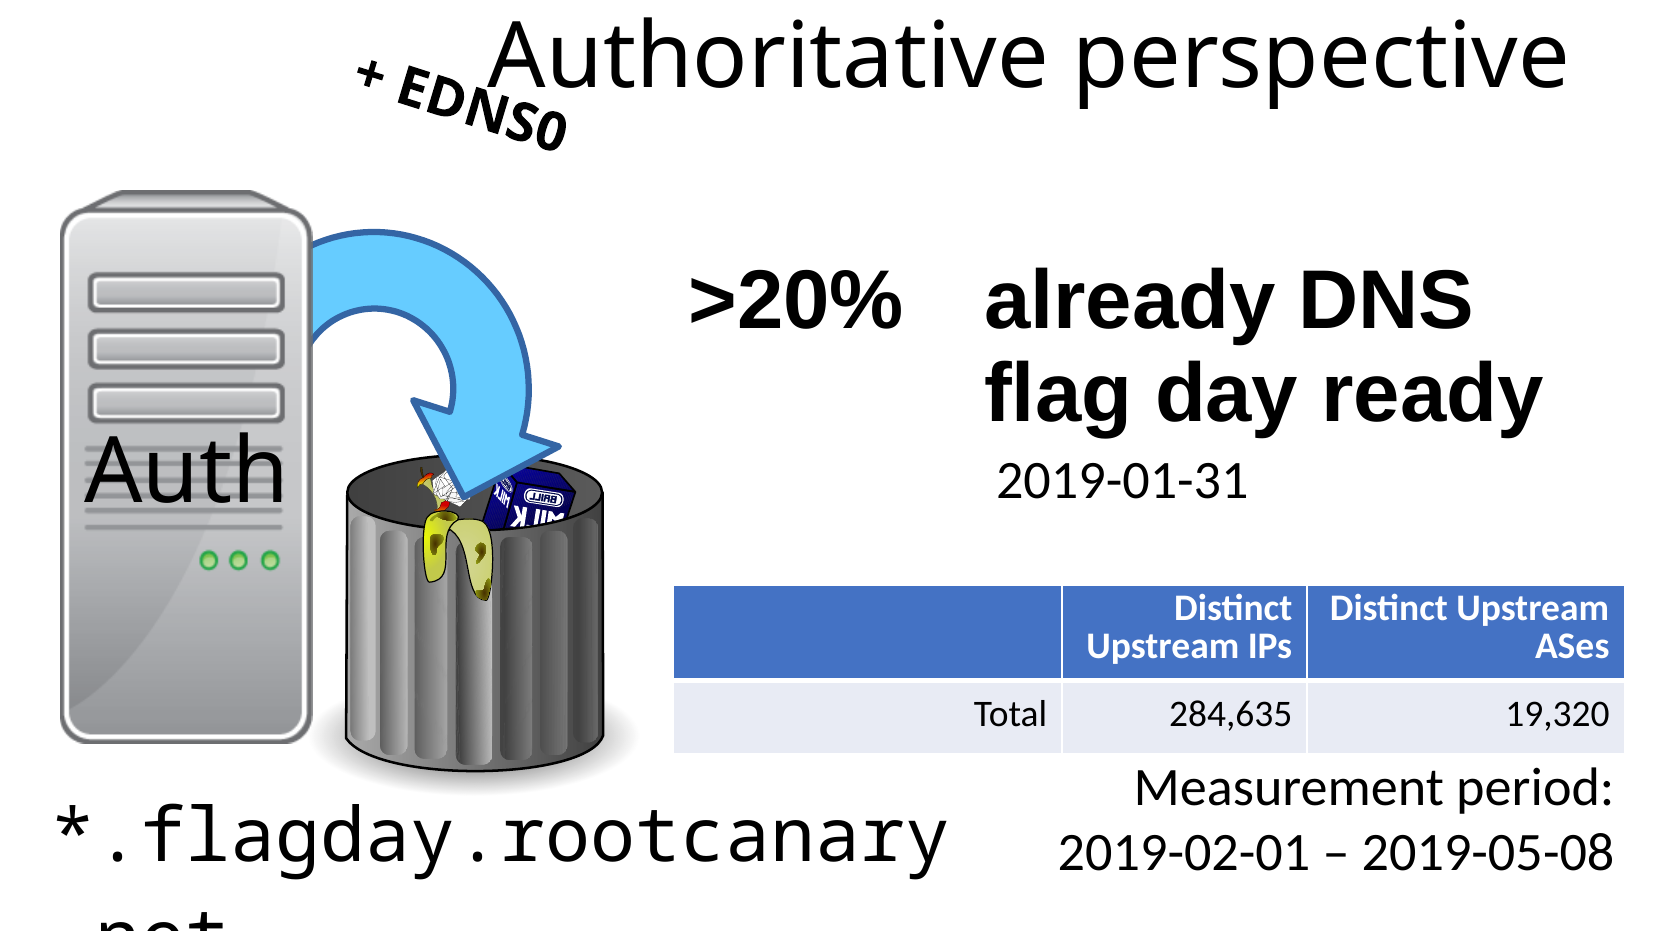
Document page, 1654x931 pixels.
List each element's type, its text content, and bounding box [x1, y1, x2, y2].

text_box Measurement period: 2019-02-01 – 2019-05-08 [980, 744, 1630, 889]
text_box *.flagday.rootcanary.net [35, 773, 981, 931]
table_header Distinct Upstream ASes [1308, 586, 1624, 678]
table_header Distinct Upstream IPs [1063, 633, 1306, 678]
text_box >20% already DNS flag day ready [674, 245, 1607, 633]
table_cell 19,320 [1308, 683, 1624, 744]
table_cell Total [674, 683, 1061, 753]
text_box 2019-01-31 [981, 450, 1288, 520]
title Authoritative perspective [82, 23, 1571, 207]
table_cell 284,635 [1063, 683, 1306, 744]
picture [60, 190, 646, 773]
text_box + EDNS0 [313, 231, 559, 498]
table_header [674, 633, 1061, 678]
